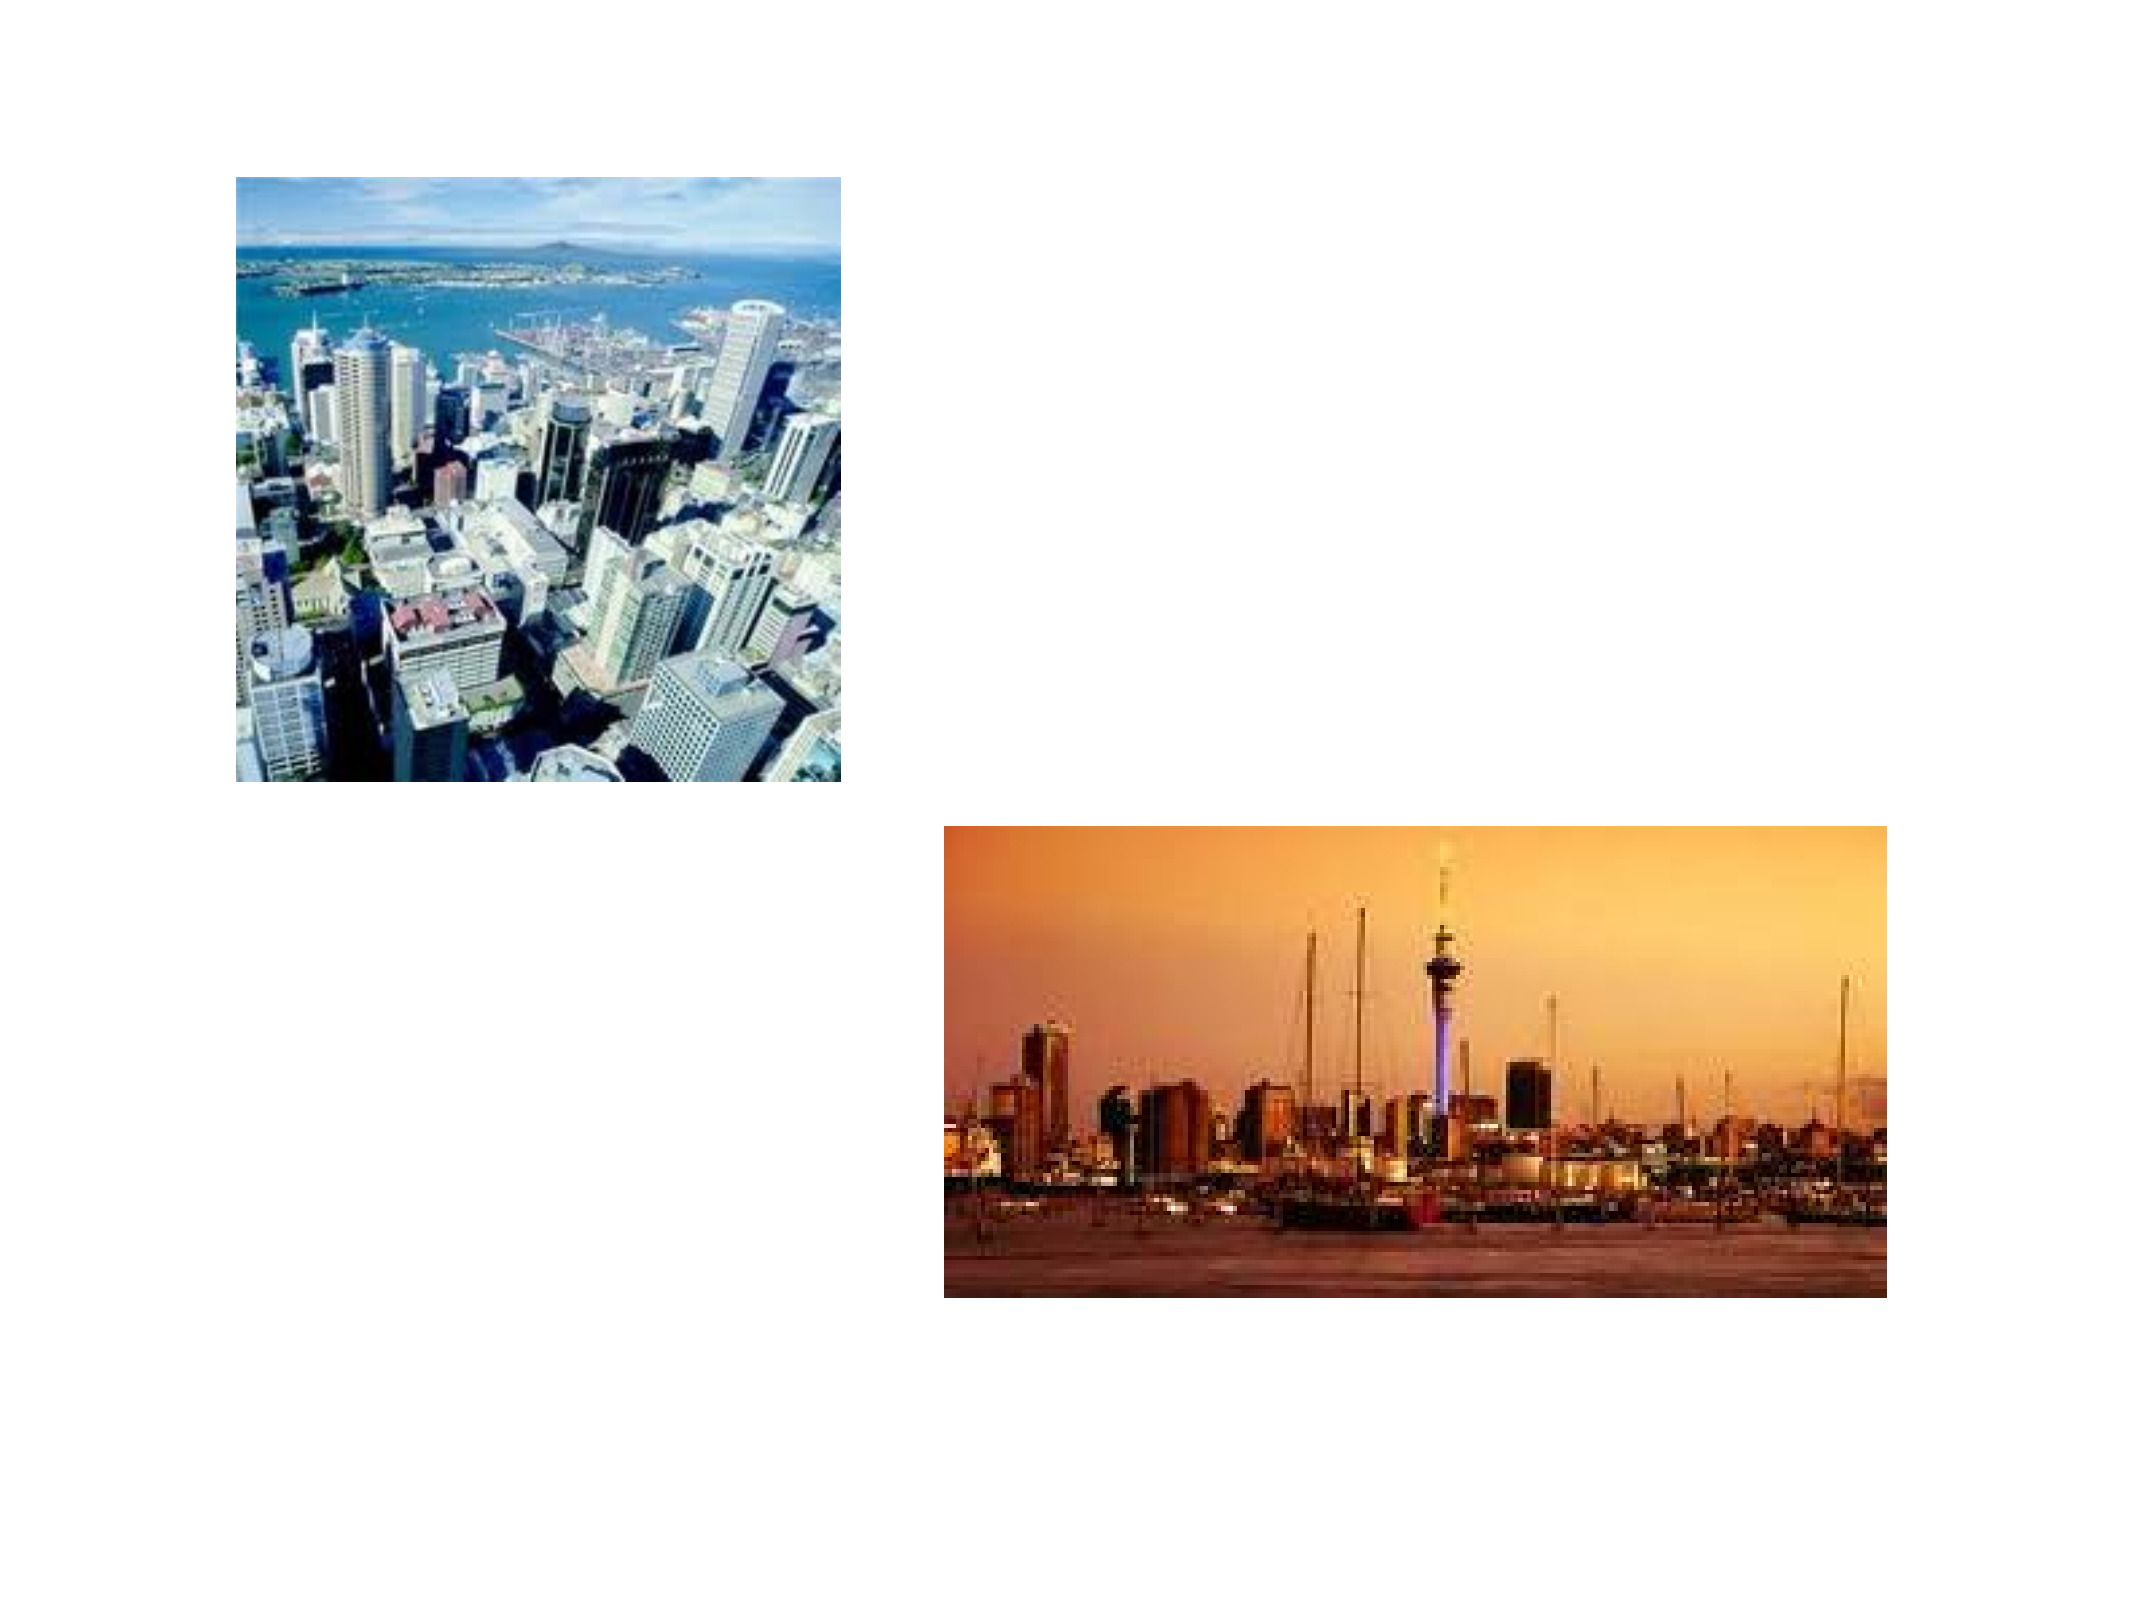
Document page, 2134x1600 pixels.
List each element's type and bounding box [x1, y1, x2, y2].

picture [236, 177, 841, 782]
picture [944, 826, 1887, 1298]
